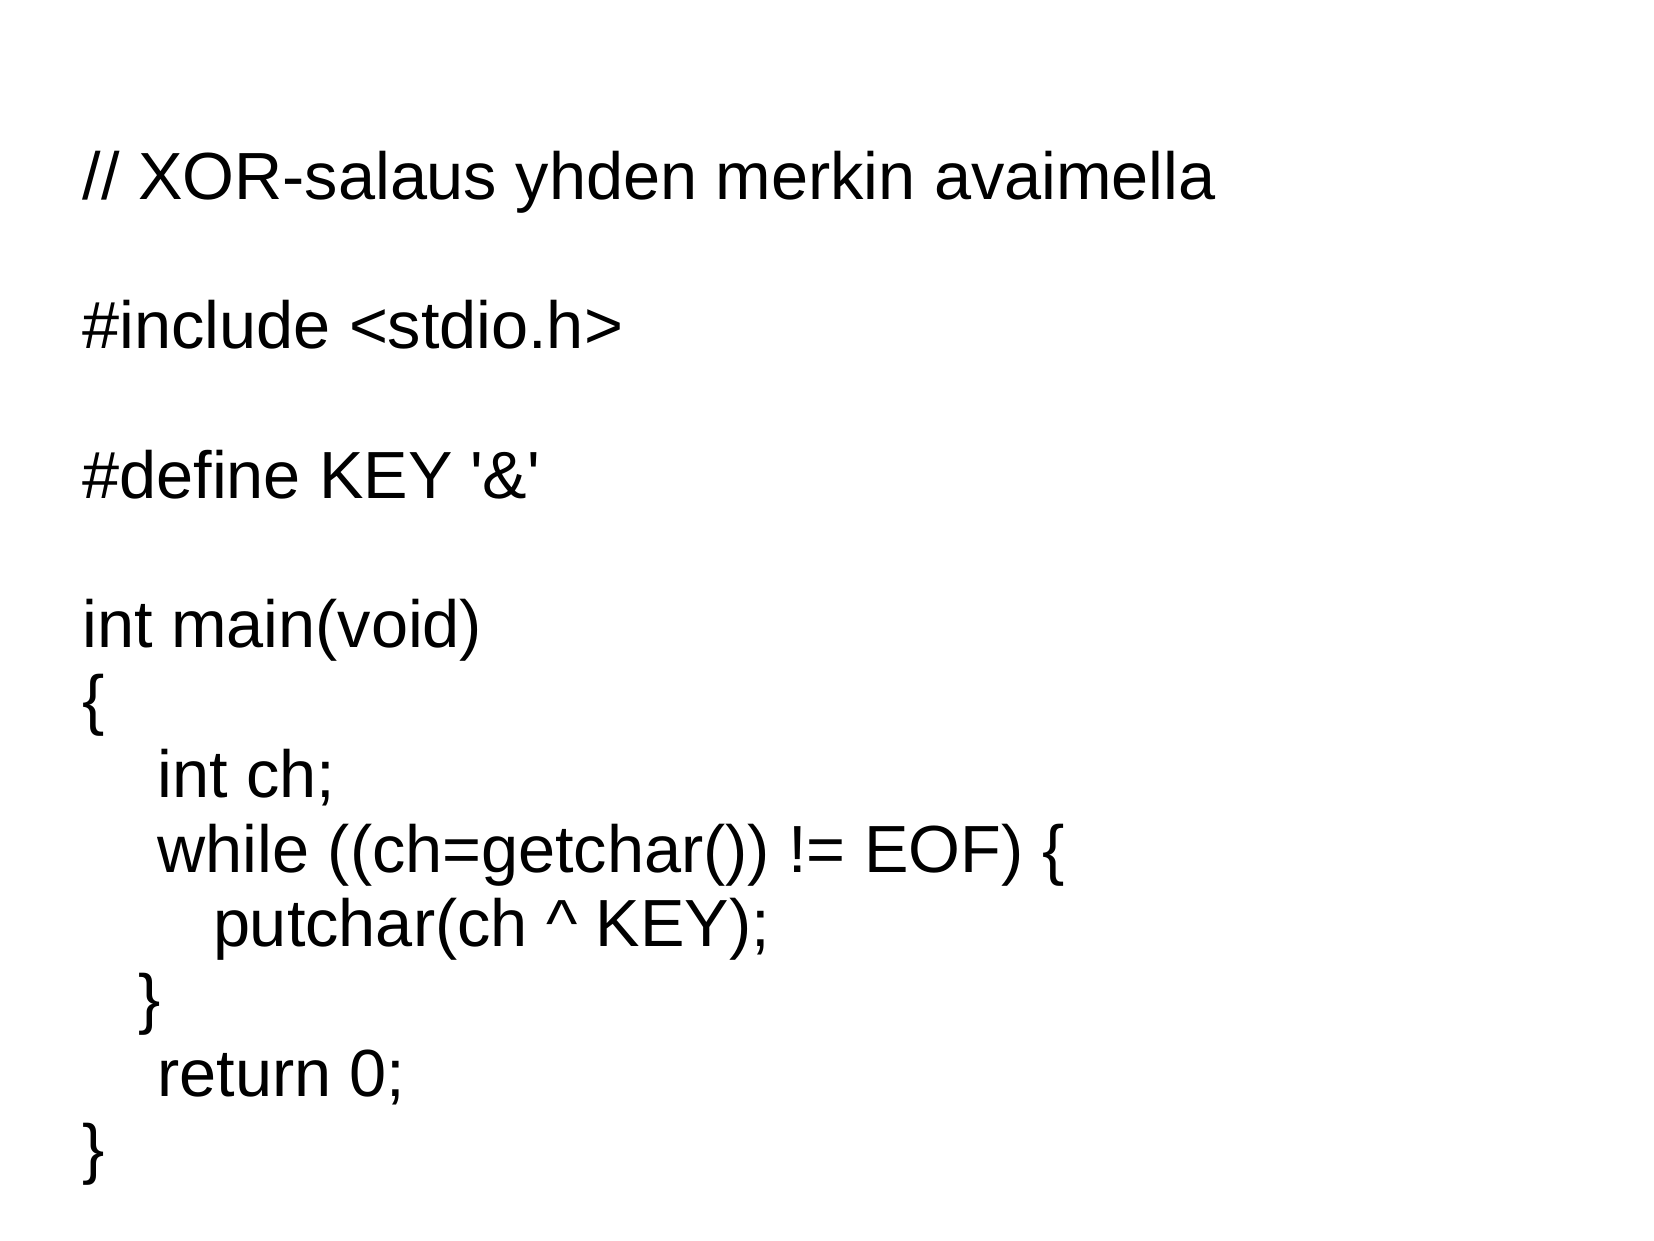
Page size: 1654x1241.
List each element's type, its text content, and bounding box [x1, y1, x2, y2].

text_box // XOR-salaus yhden merkin avaimella #include <stdio.h> #define KEY '&' int main(void) { int ch; while ((ch=getchar()) != EOF) { putchar(ch ^ KEY); } return 0; } [82, 138, 1571, 1241]
